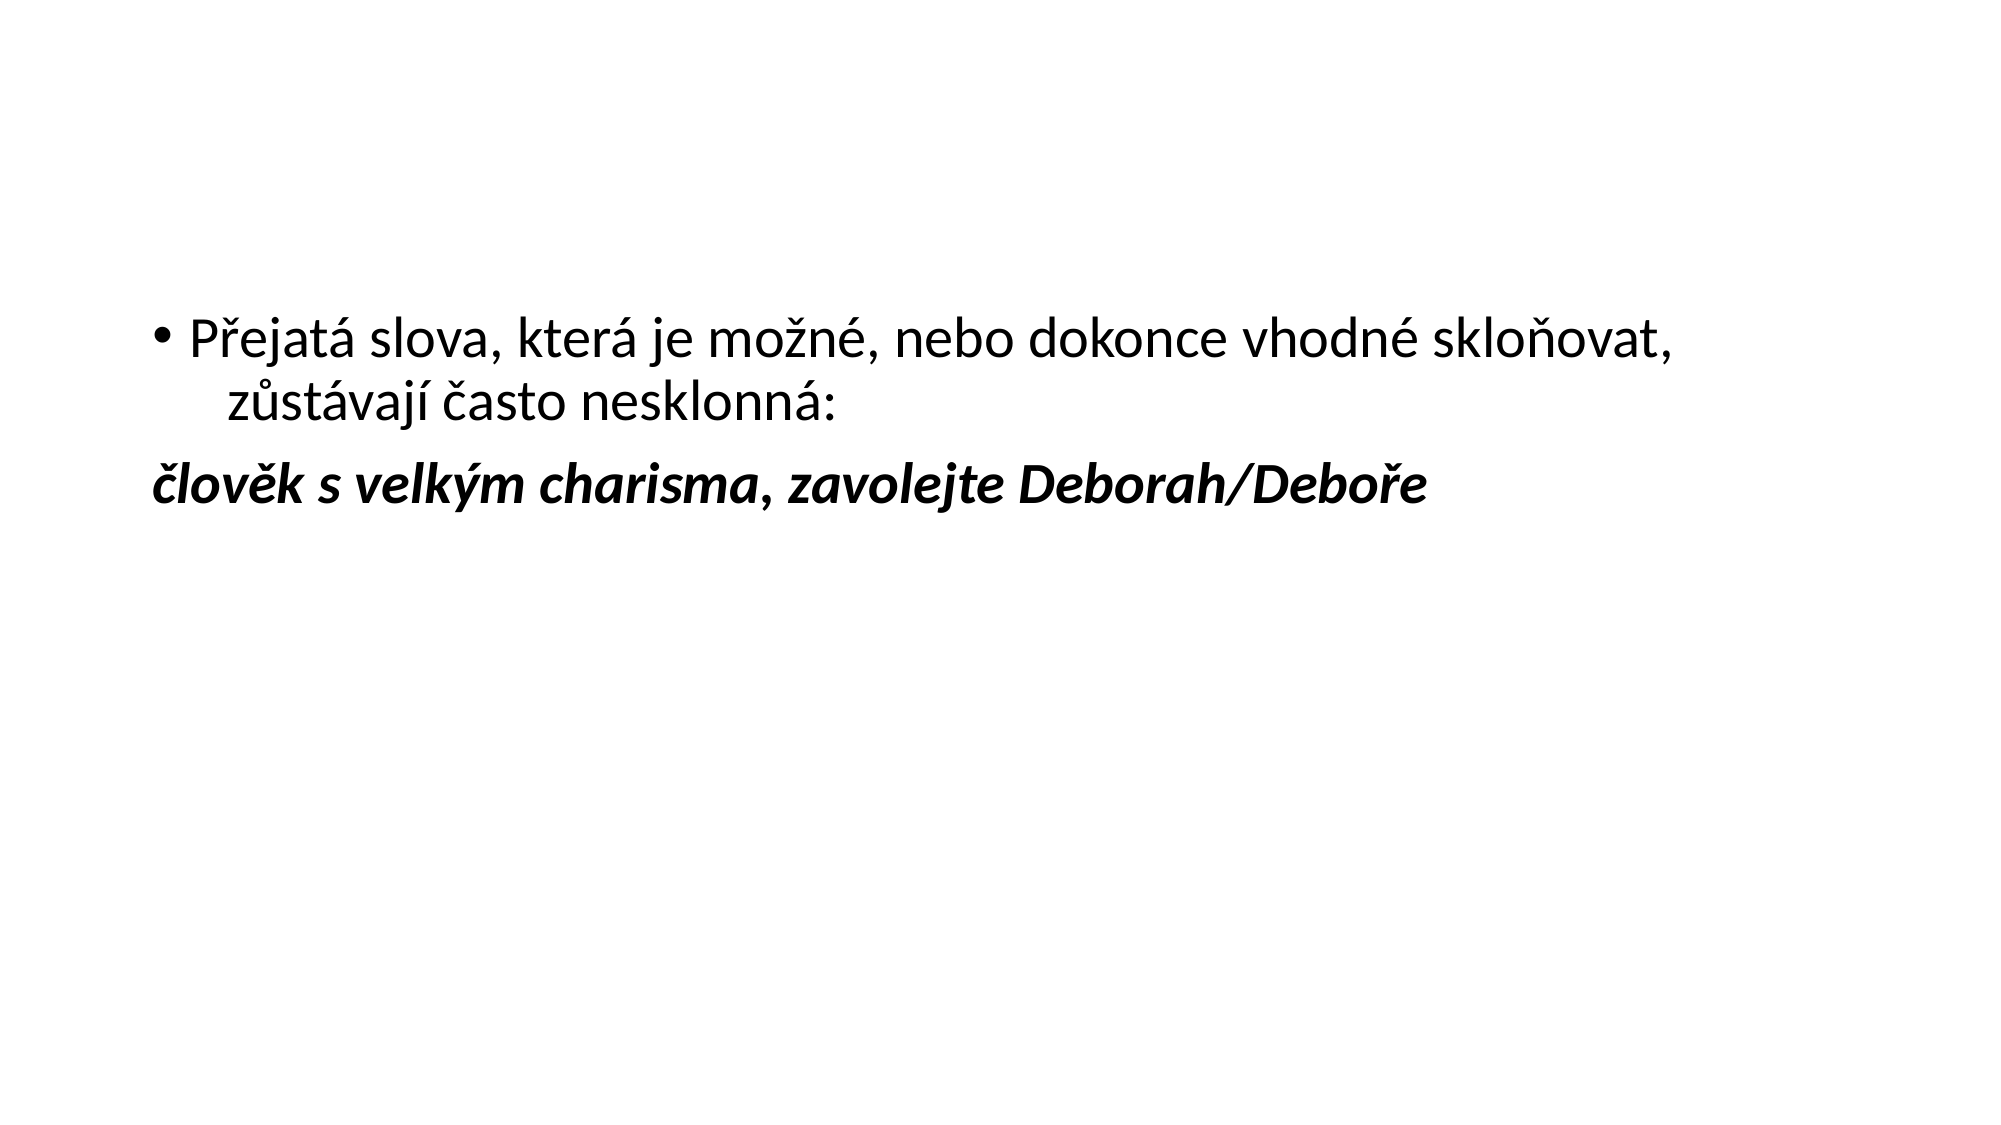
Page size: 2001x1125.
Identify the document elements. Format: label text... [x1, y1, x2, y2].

list Přejatá slova, která je možné, nebo dokonce vhodné skloňovat, zůstávají často nesklonná: člověk s velkým charisma, zavolejte Deborah/Deboře [137, 299, 1863, 1014]
